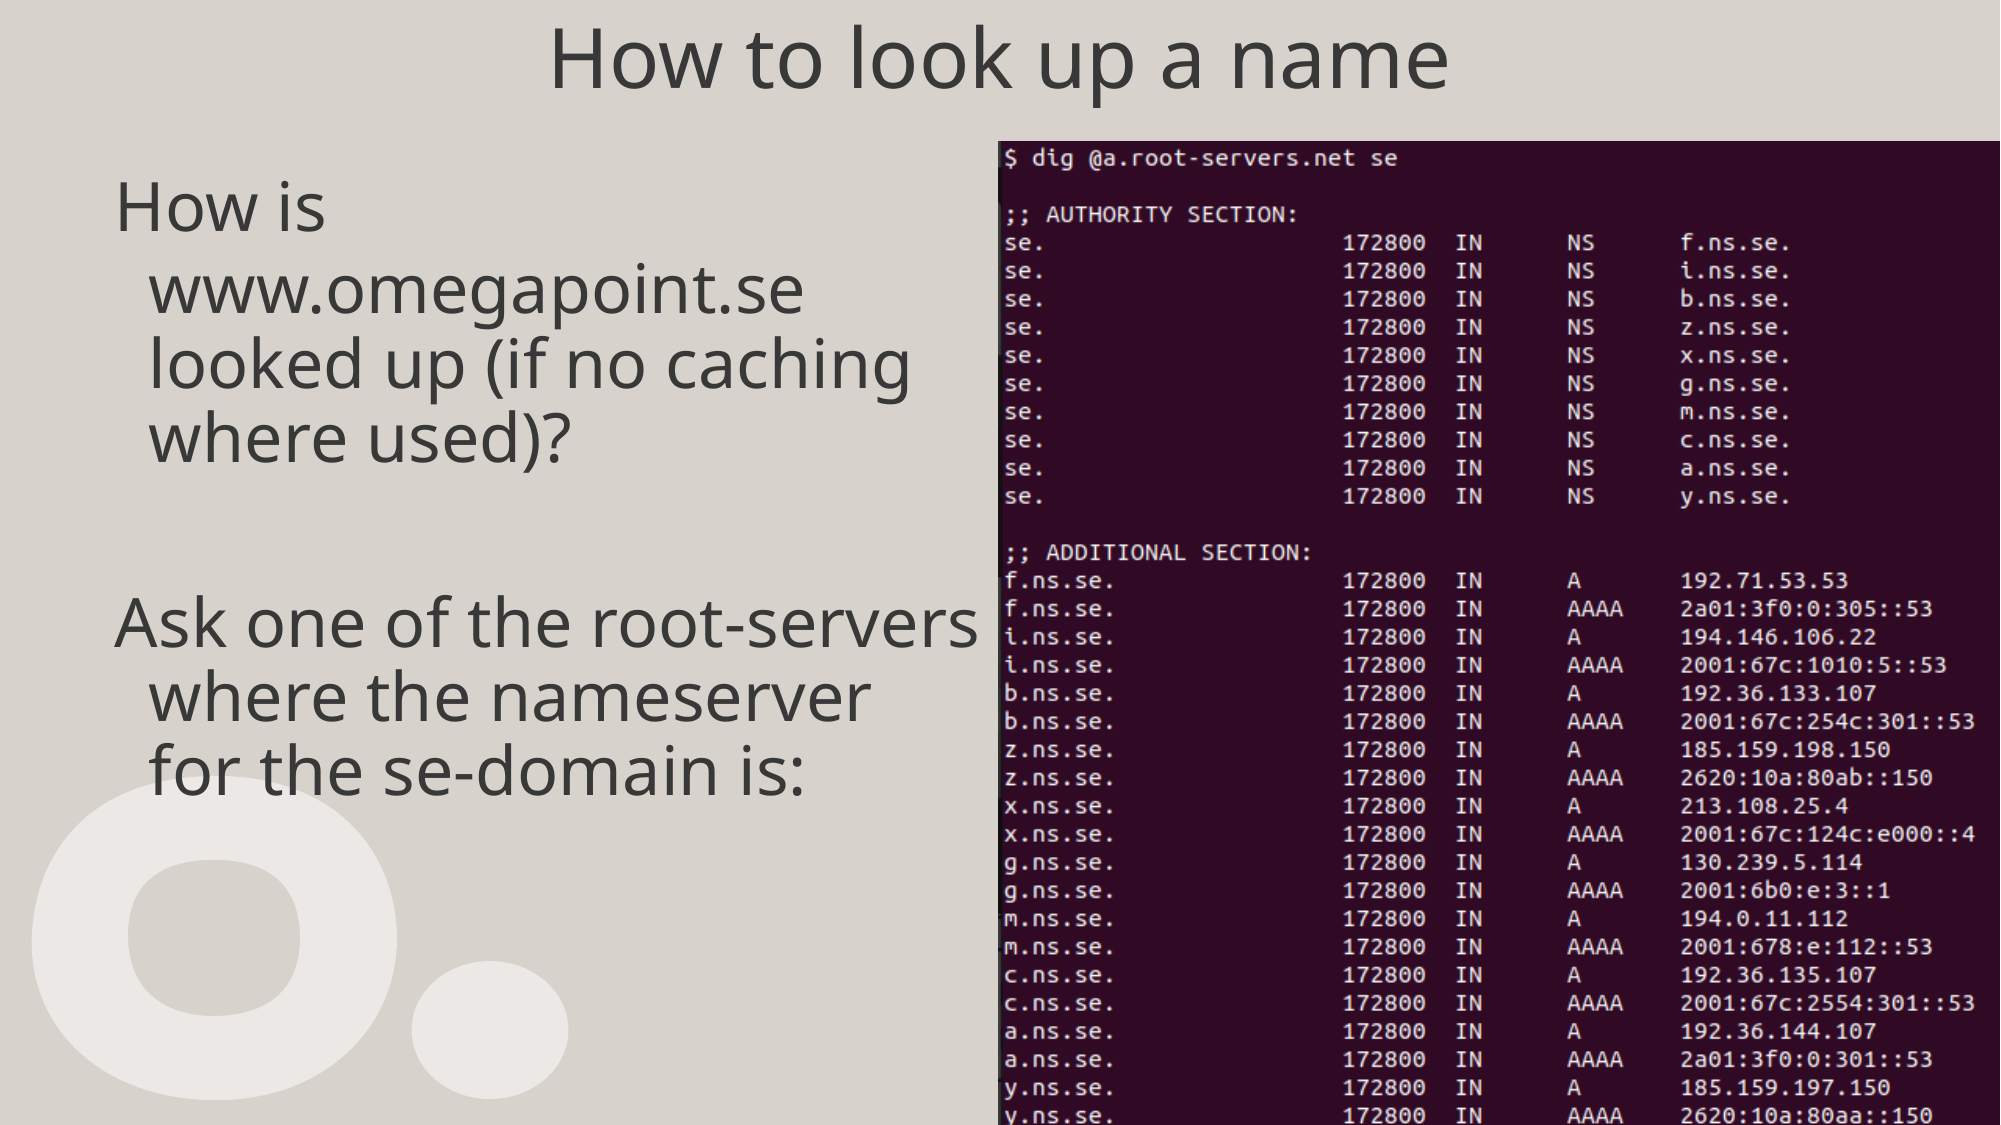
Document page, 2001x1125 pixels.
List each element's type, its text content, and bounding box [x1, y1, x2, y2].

picture [998, 141, 2000, 1125]
list How is www.omegapoint.se looked up (if no caching where used)? Ask one of the root-servers where the nameserver for the se-domain is: [99, 165, 998, 969]
title How to look up a name [0, 5, 2000, 119]
